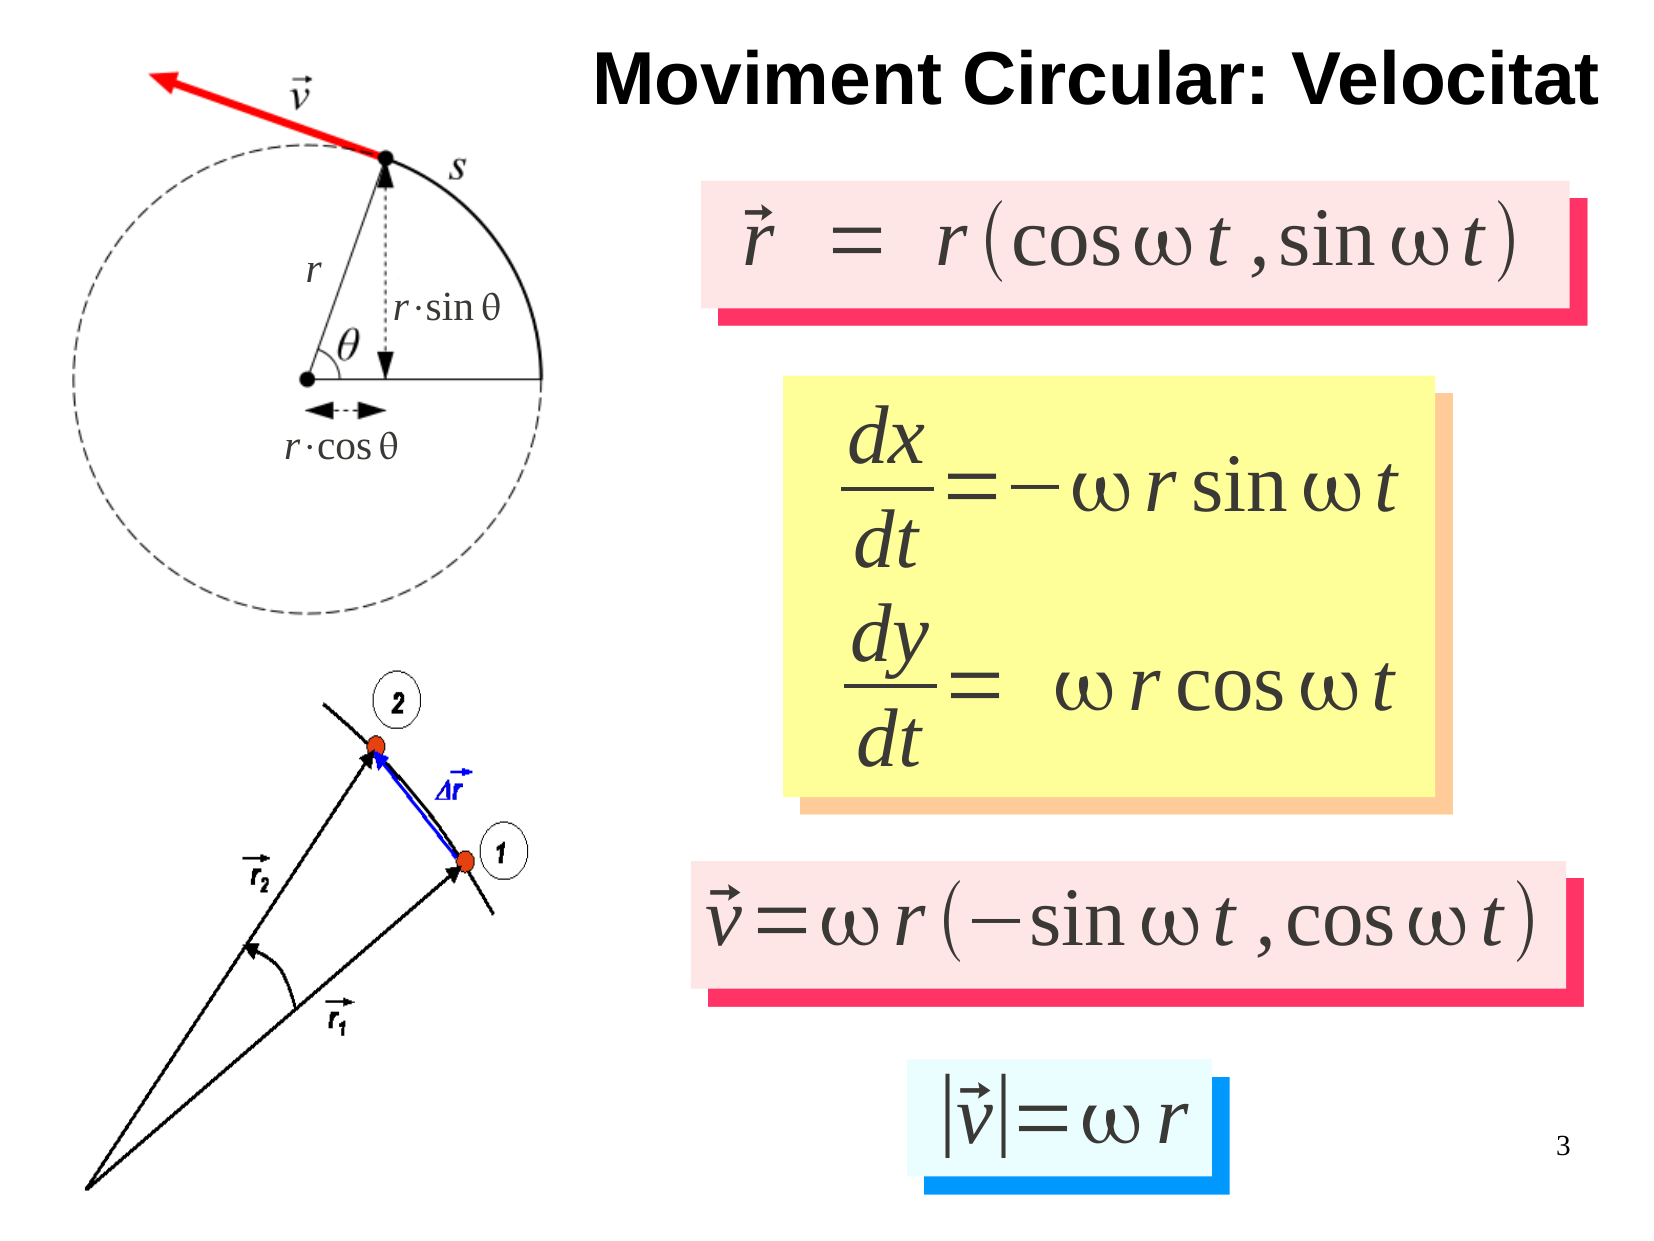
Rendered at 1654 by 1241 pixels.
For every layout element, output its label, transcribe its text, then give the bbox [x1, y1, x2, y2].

text_box [701, 180, 1570, 309]
text_box Moviment Circular: Velocitat [577, 28, 1623, 128]
chart [276, 421, 406, 468]
chart [924, 1070, 1194, 1163]
chart [733, 191, 1527, 288]
chart [698, 871, 1546, 967]
text_box [783, 375, 1436, 798]
text_box [907, 1059, 1212, 1177]
picture [70, 651, 543, 1212]
chart [768, 389, 1404, 784]
picture [46, 56, 570, 631]
chart [297, 244, 328, 291]
chart [385, 282, 509, 329]
text_box [690, 861, 1567, 989]
